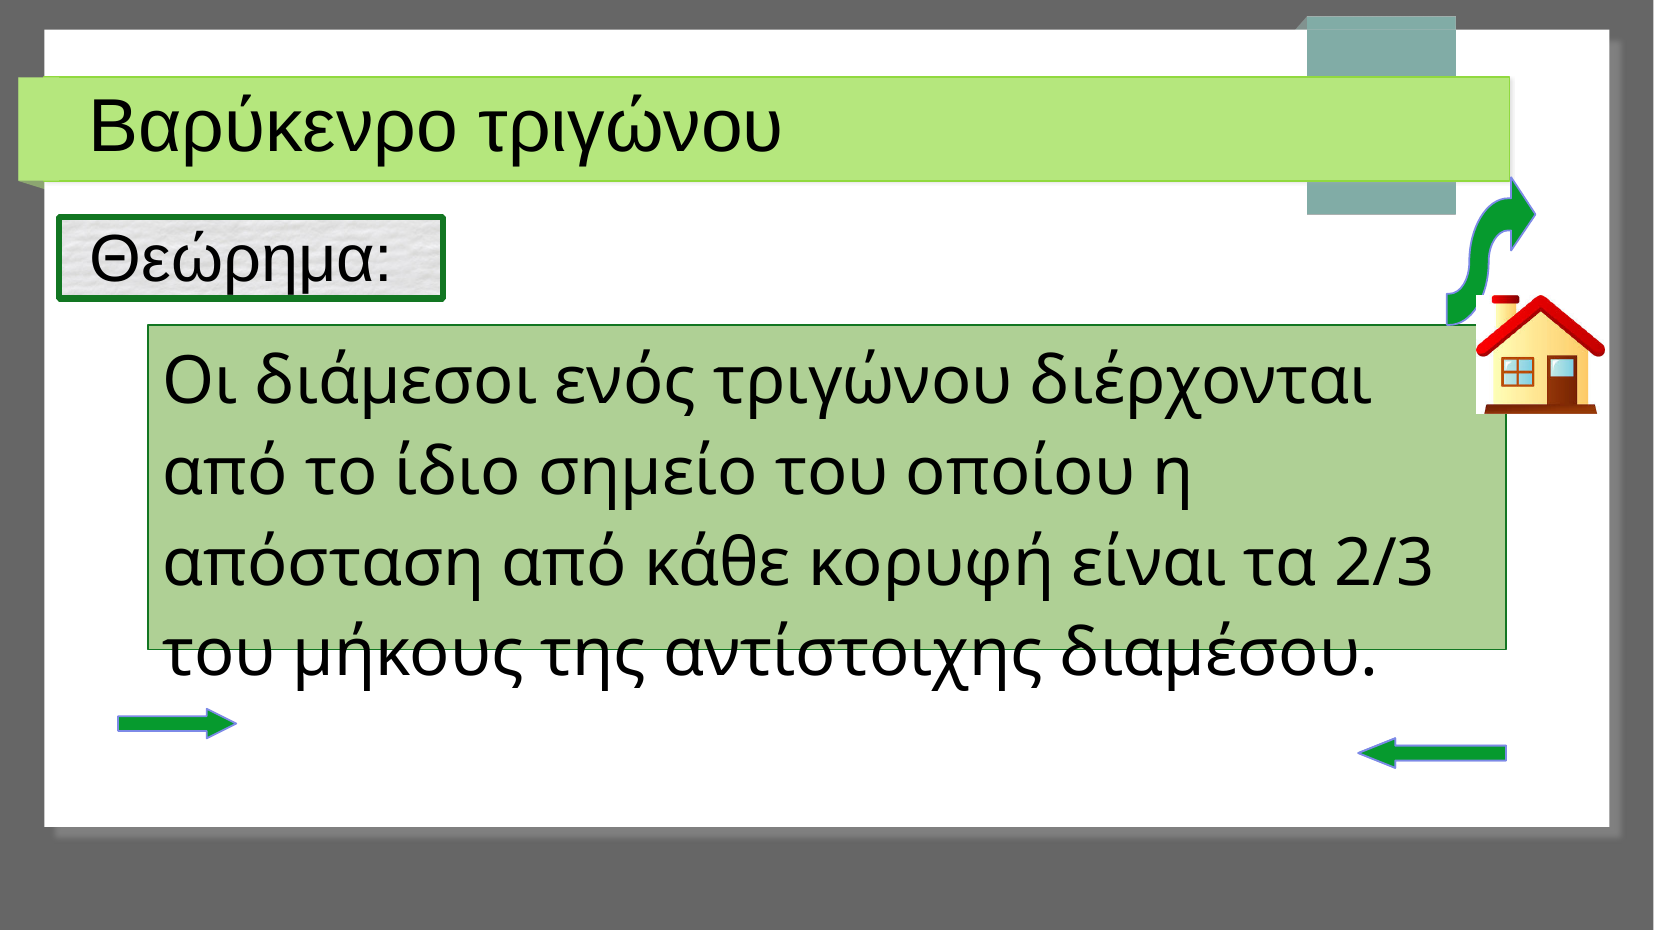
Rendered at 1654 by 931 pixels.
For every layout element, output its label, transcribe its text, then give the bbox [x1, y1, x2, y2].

text_box [1446, 177, 1536, 325]
text_box Οι διάμεσοι ενός τριγώνου διέρχονται από το ίδιο σημείο του οποίου η απόσταση από κάθε κορυφή είναι τα 2/3 του μήκους της αντίστοιχης διαμέσου. [147, 324, 1506, 650]
picture [1476, 295, 1605, 414]
title Βαρύκενρο τριγώνου [88, 73, 1506, 178]
text_box [118, 708, 237, 739]
subtitle Θεώρημα: [59, 217, 443, 299]
text_box [1358, 738, 1507, 768]
